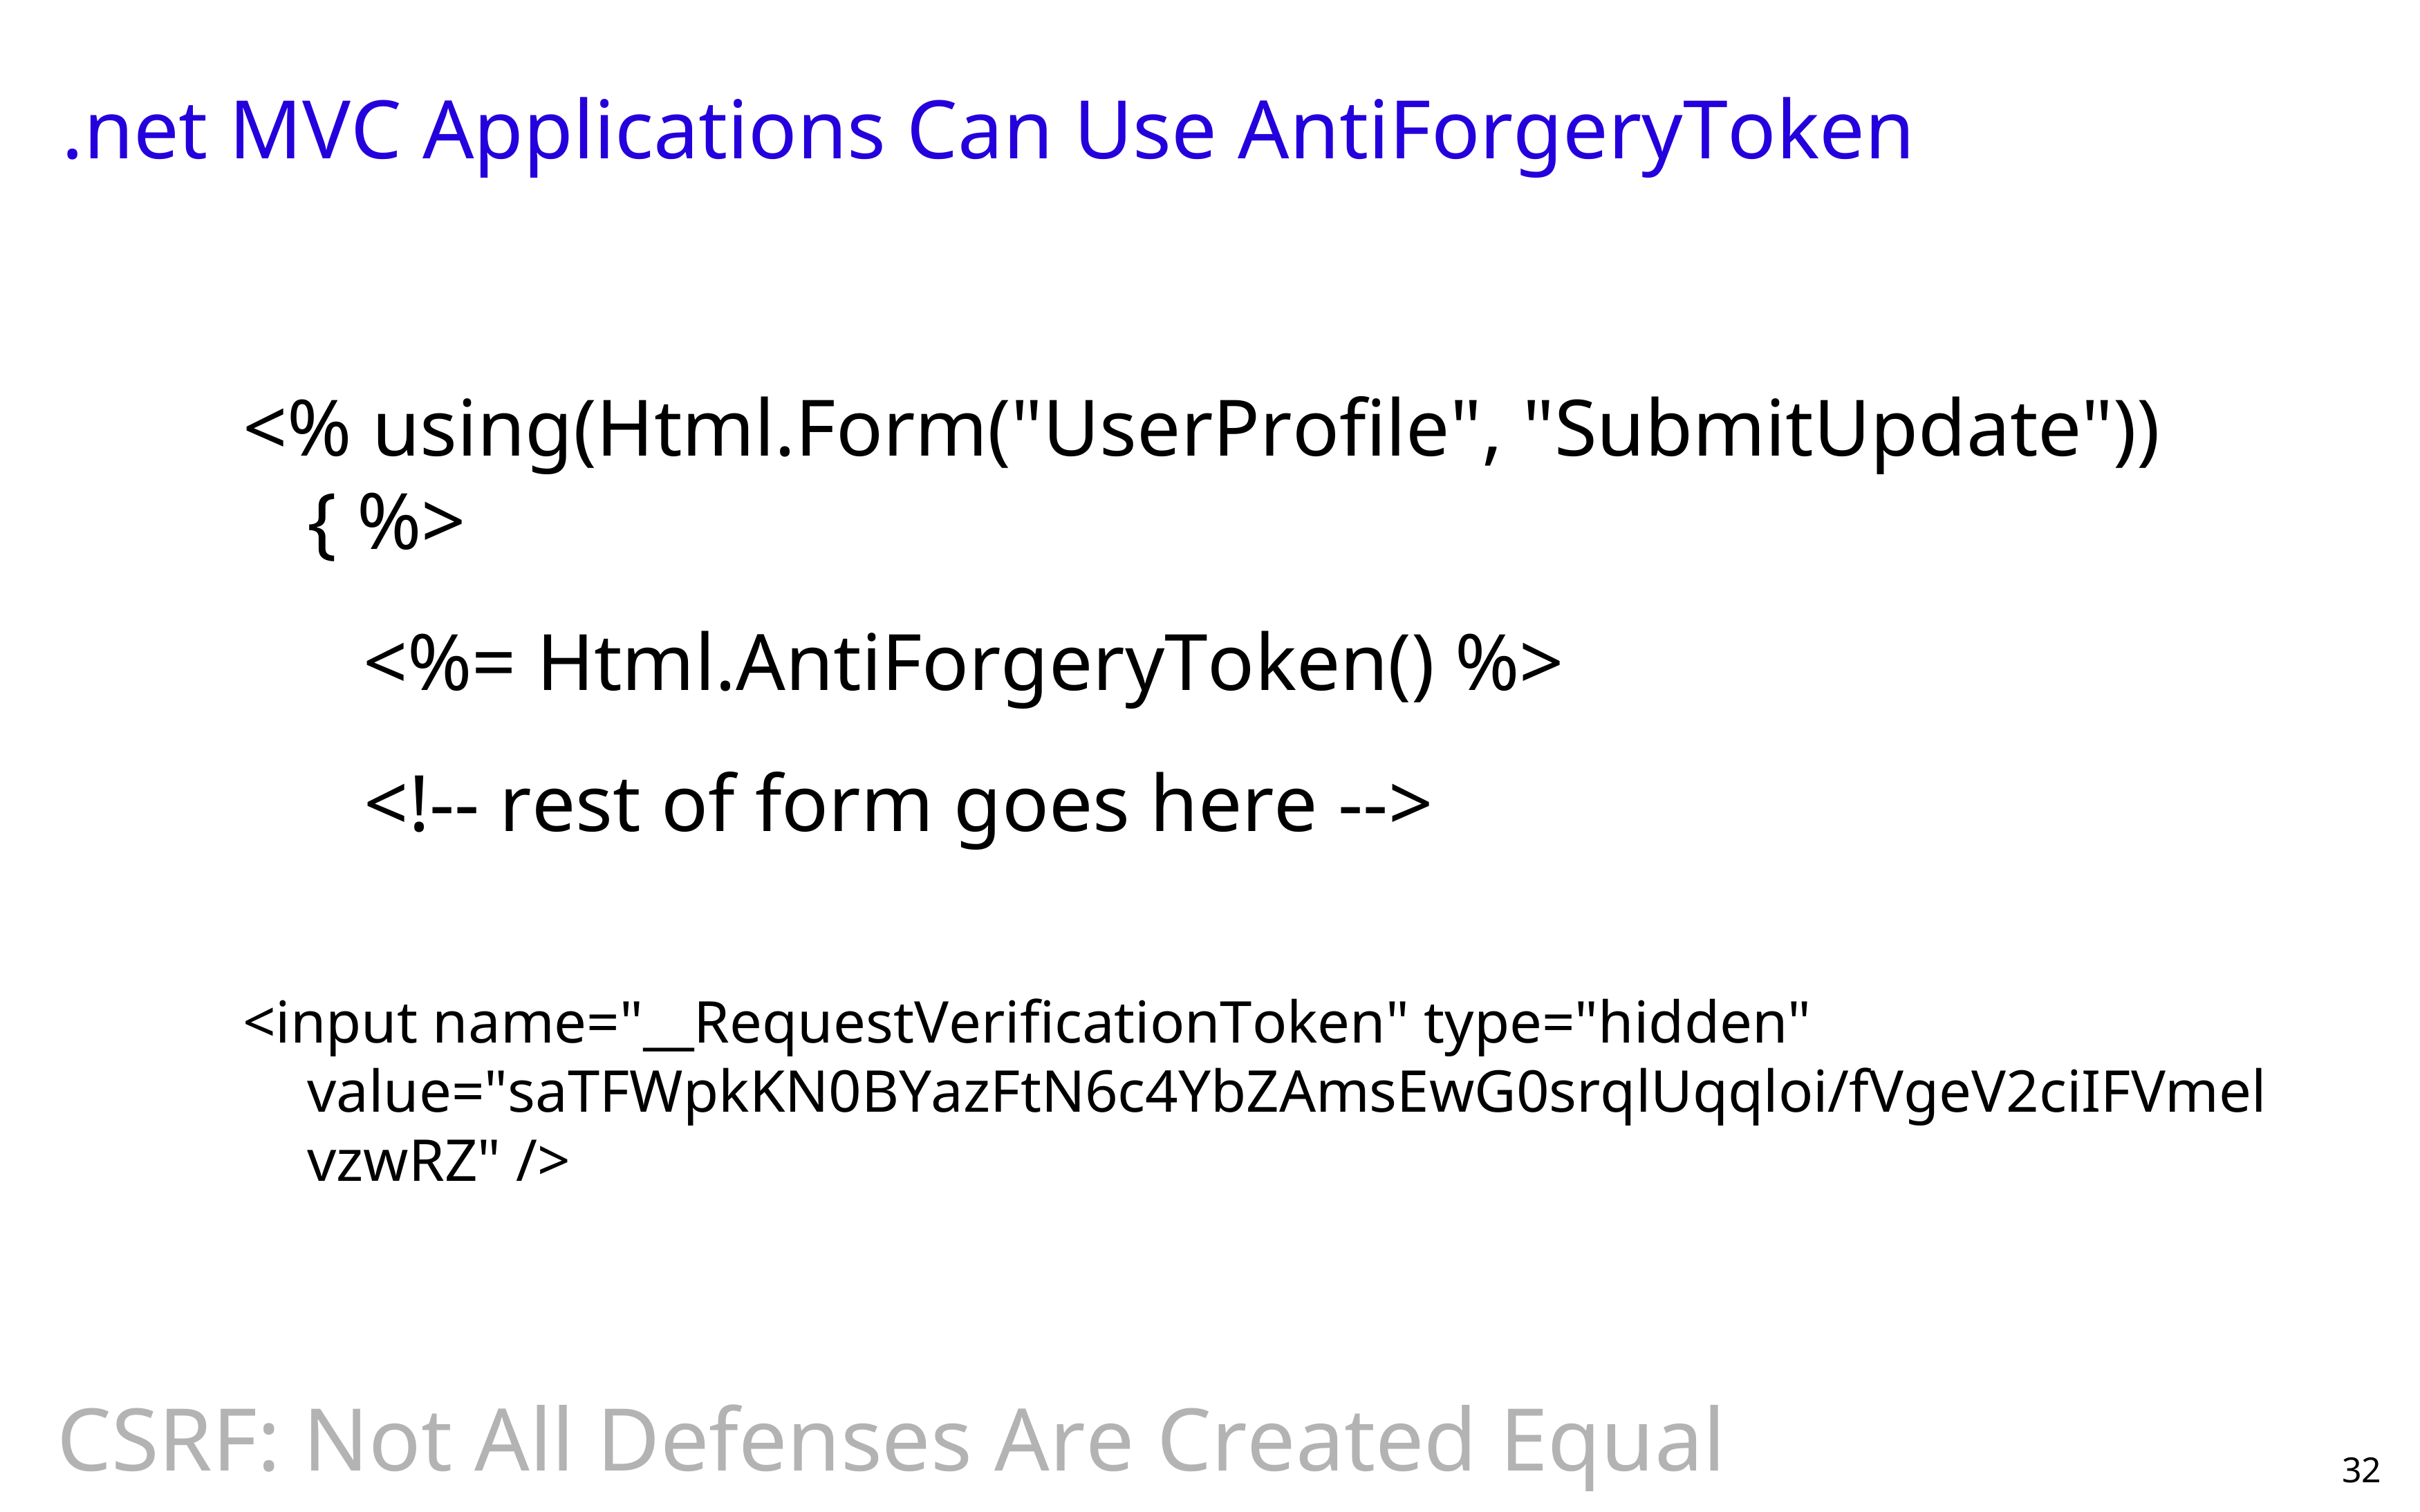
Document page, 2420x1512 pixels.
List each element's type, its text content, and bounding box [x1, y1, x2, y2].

text_box .net MVC Applications Can Use AntiForgeryToken [52, 73, 2293, 180]
text_box <number> [2334, 1443, 2390, 1497]
text_box <% using(Html.Form("UserProfile", "SubmitUpdate")) { %> <%= Html.AntiForgeryToken() %> <!-- rest of form goes here --> <input name="__RequestVerificationToken" type="hidden" value="saTFWpkKN0BYazFtN6c4YbZAmsEwG0srqlUqqloi/fVgeV2ciIFVmelvzwRZ" /> [197, 373, 2282, 1105]
